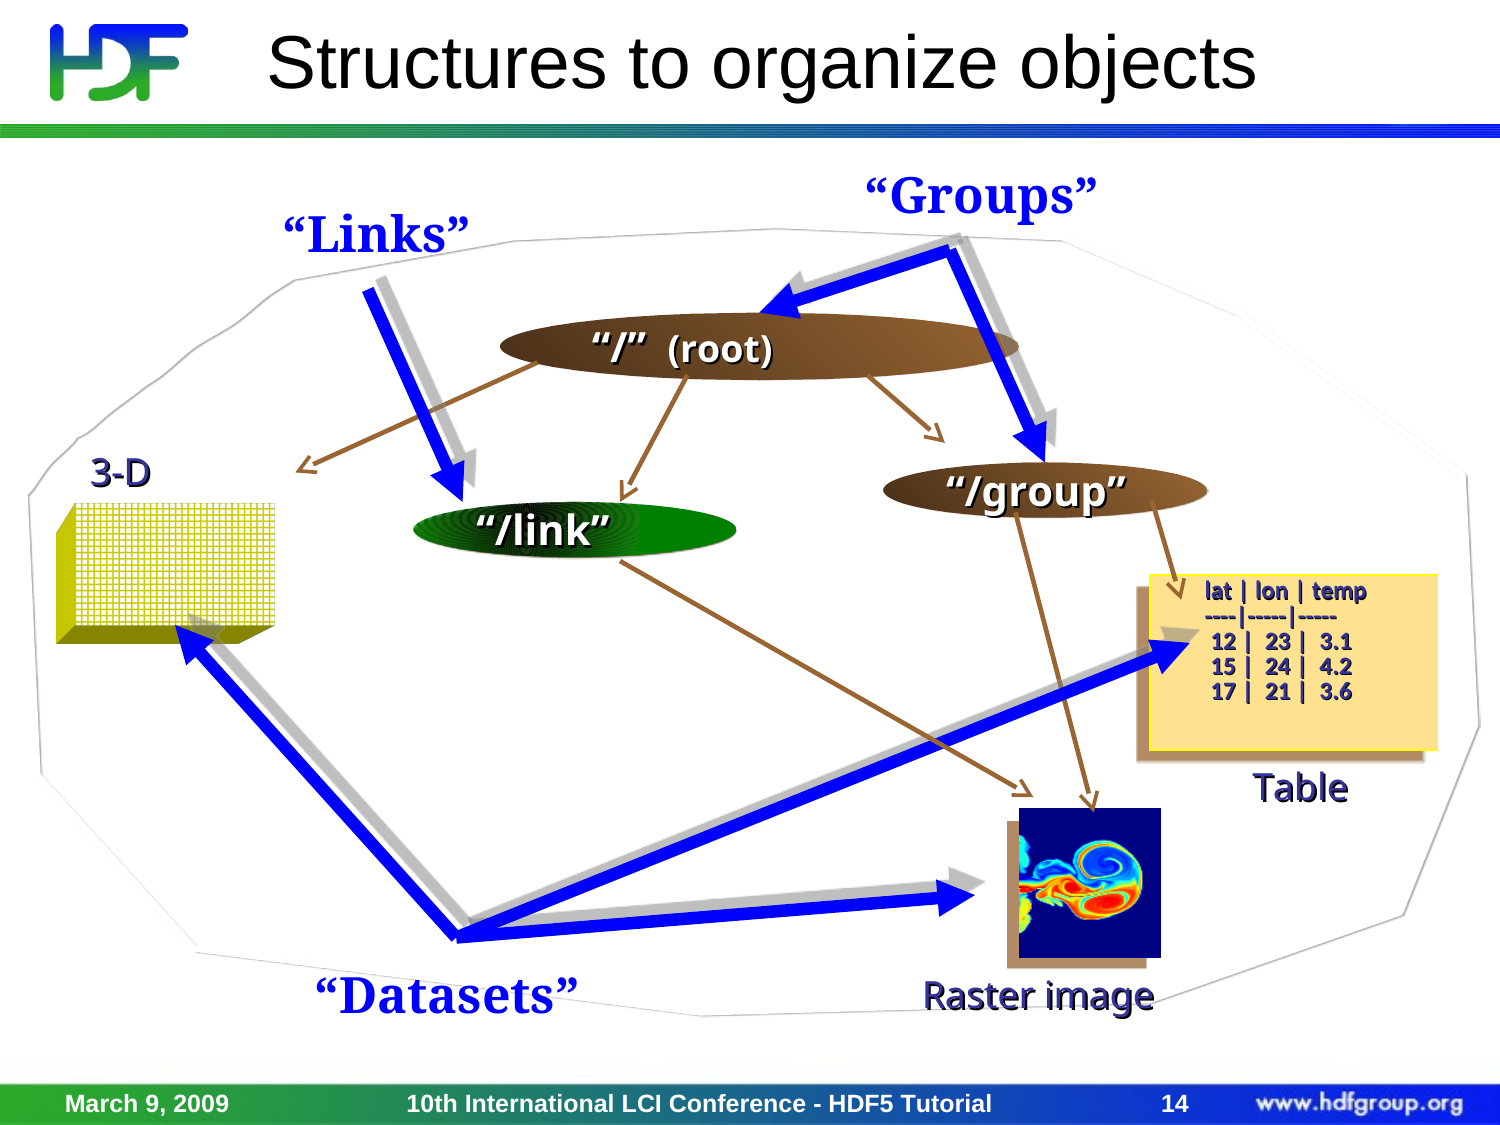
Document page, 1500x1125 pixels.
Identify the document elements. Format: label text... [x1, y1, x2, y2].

text_box “/” (root) [500, 312, 992, 381]
text_box [1149, 574, 1438, 750]
text_box March 9, 2009 [49, 1087, 374, 1125]
text_box <number> [1112, 1087, 1238, 1125]
text_box “Datasets” [300, 937, 613, 1050]
text_box lat | lon | temp ----|-----|----- 12 | 23 | 3.1 15 | 24 | 4.2 17 | 21 | 3.6 [1189, 572, 1383, 714]
text_box “Groups” [849, 137, 1050, 250]
text_box 10th International LCI Conference - HDF5 Tutorial [374, 1087, 1026, 1125]
text_box Table [1237, 752, 1438, 819]
text_box Raster image [907, 961, 1270, 1028]
text_box “/link” [413, 501, 737, 558]
text_box [1149, 574, 1189, 640]
text_box [76, 503, 275, 625]
picture [0, 0, 1500, 1125]
title Structures to organize objects [187, 13, 1338, 113]
text_box “/group” [883, 462, 1207, 518]
text_box 3-D array [74, 437, 253, 503]
text_box “Links” [267, 176, 468, 290]
